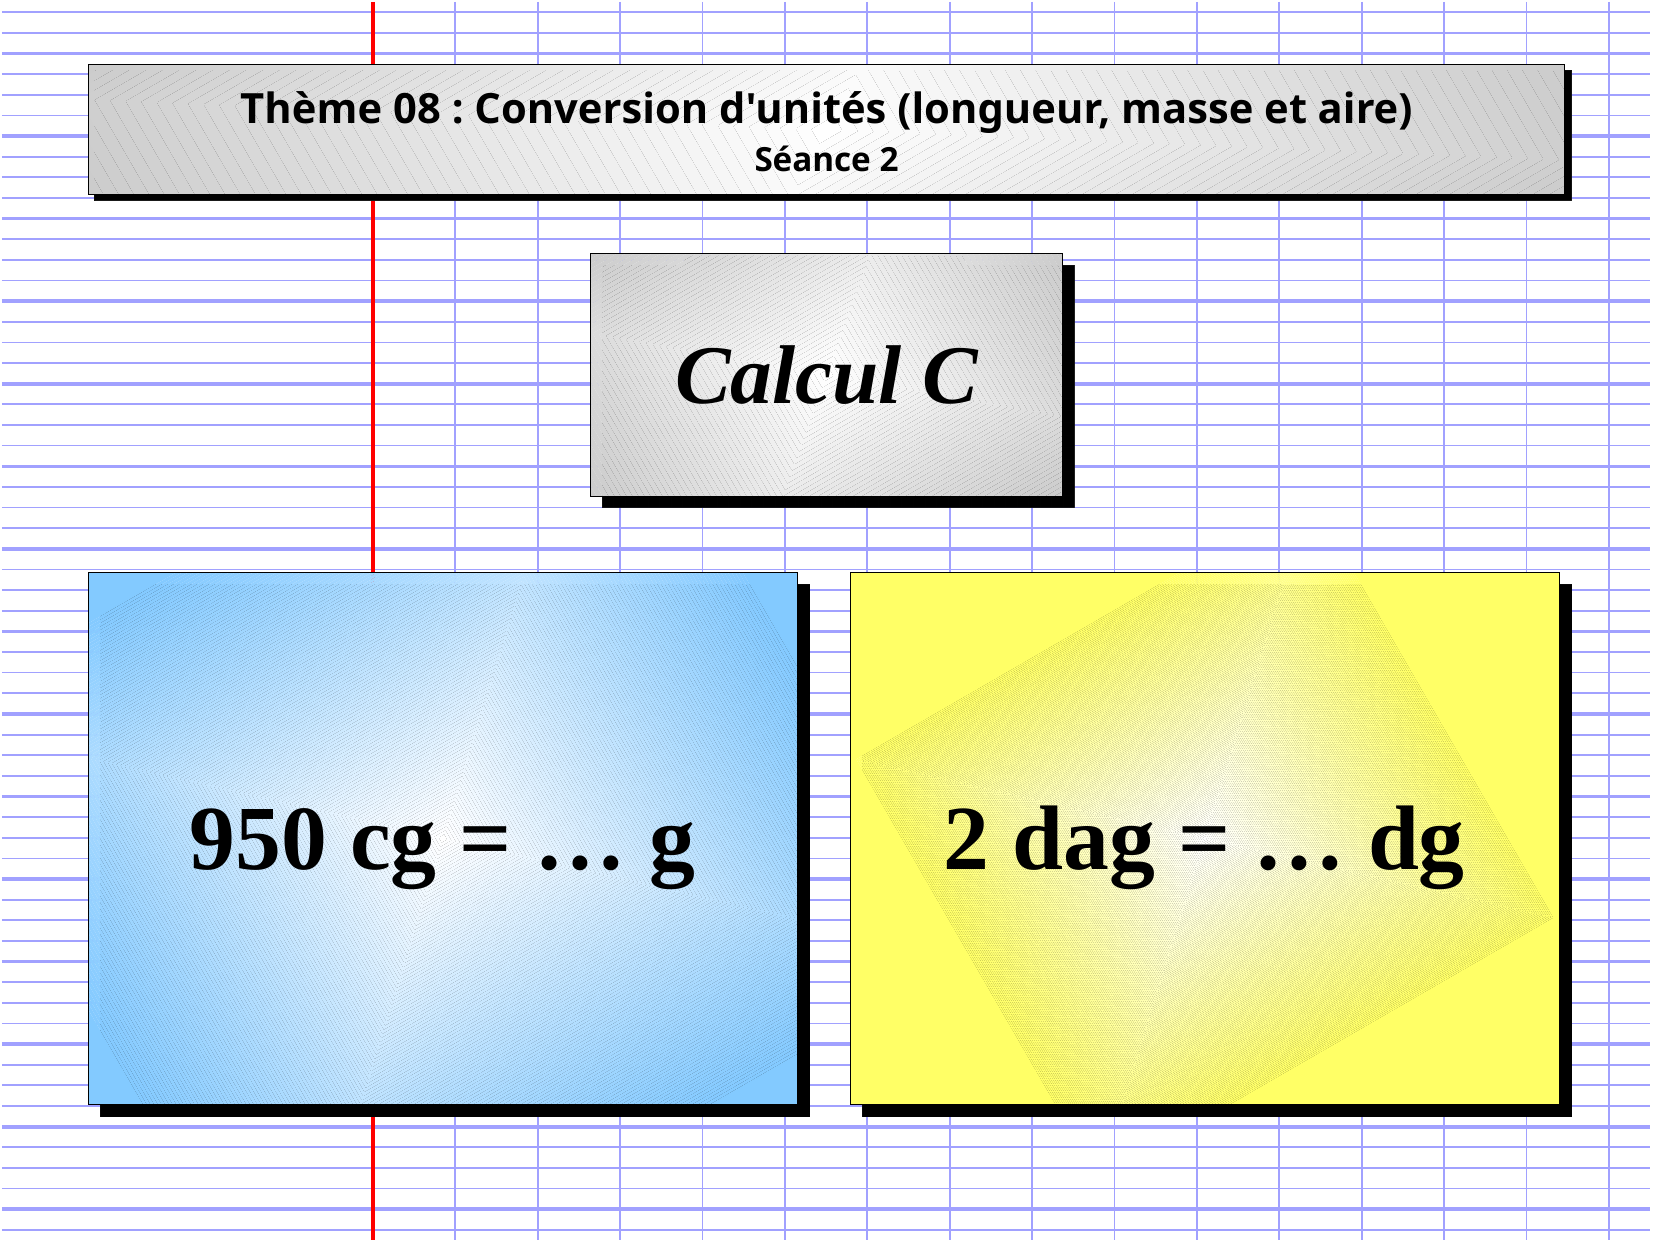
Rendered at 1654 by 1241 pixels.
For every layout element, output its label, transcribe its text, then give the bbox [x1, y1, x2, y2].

text_box Calcul C [590, 253, 1063, 497]
text_box Thème 08 : Conversion d'unités (longueur, masse et aire) Séance 2 [88, 64, 1565, 195]
text_box 2 dag = … dg [850, 572, 1560, 1105]
picture [0, 0, 1654, 1241]
text_box 950 cg = … g [88, 572, 798, 1105]
